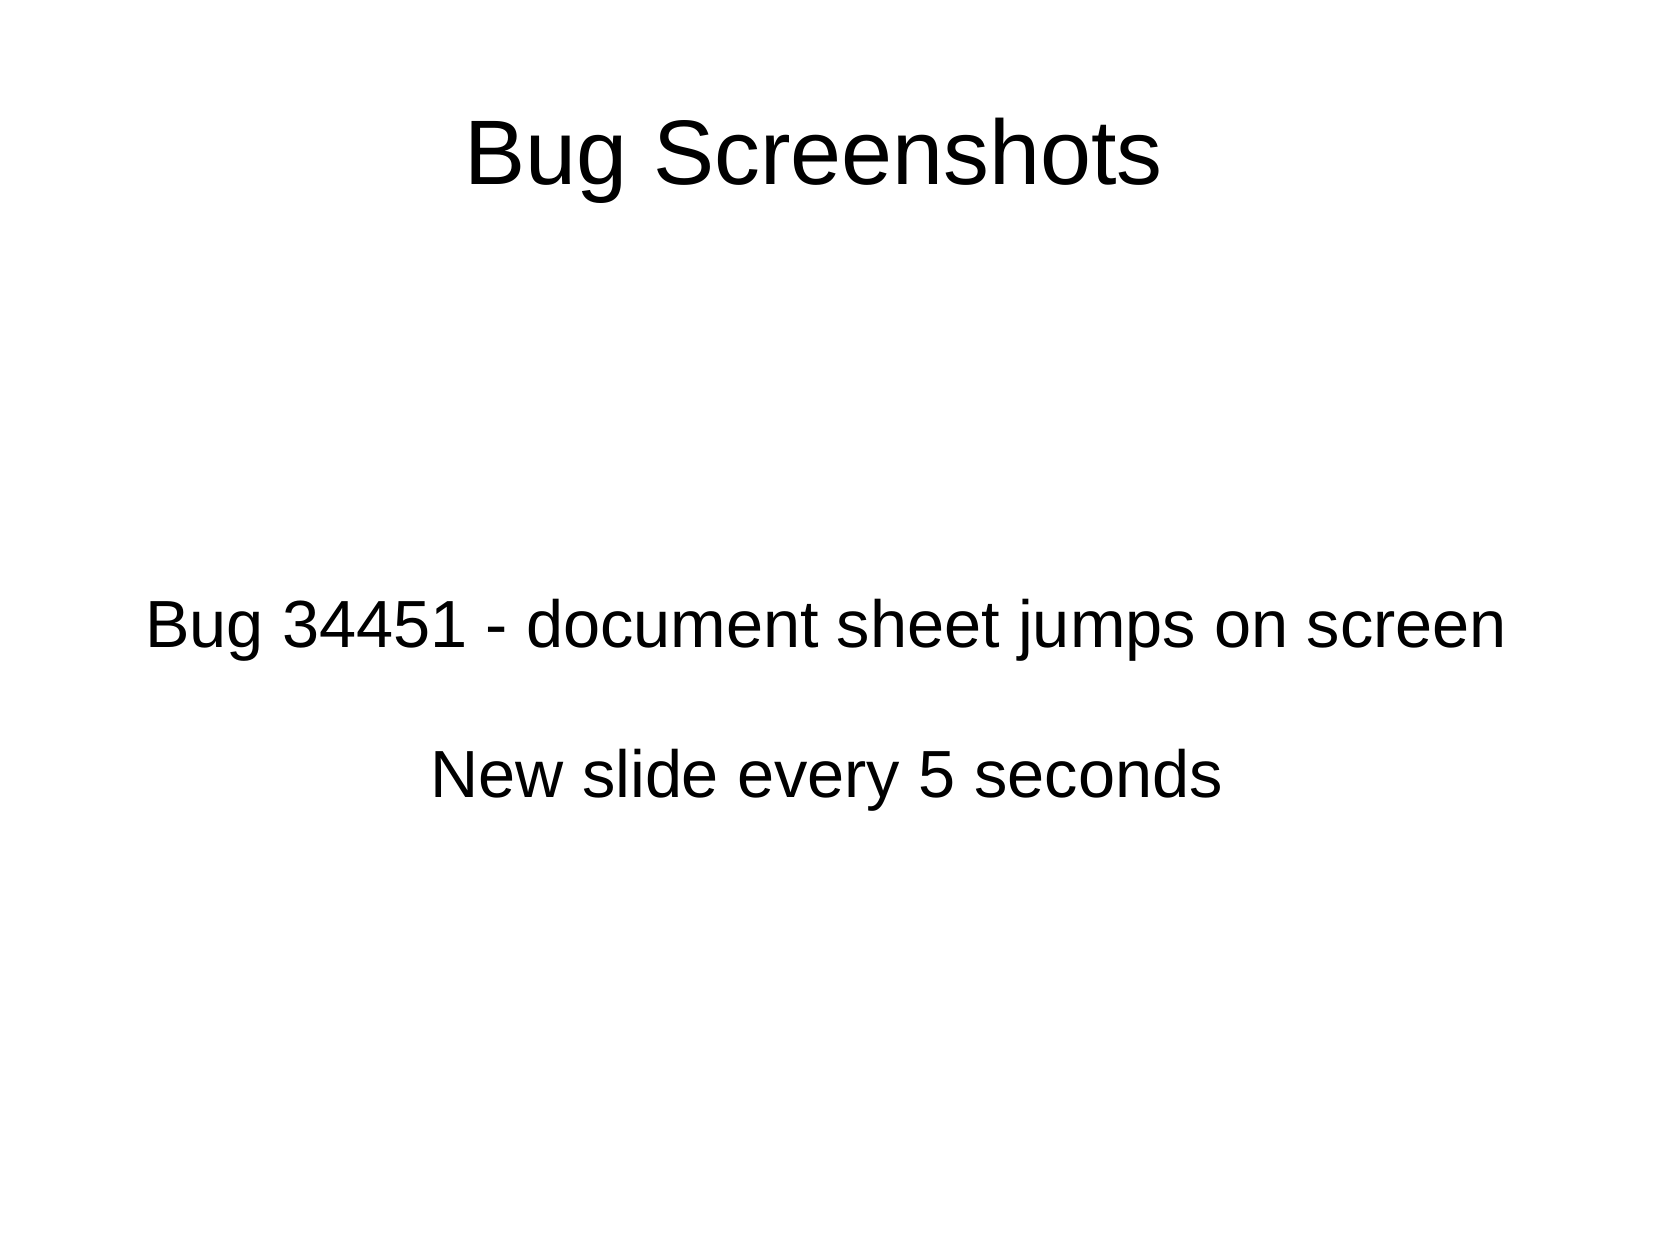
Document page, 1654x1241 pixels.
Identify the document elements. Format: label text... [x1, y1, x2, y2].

title Bug Screenshots [82, 49, 1571, 257]
subtitle Bug 34451 - document sheet jumps on screen New slide every 5 seconds [82, 290, 1571, 1109]
